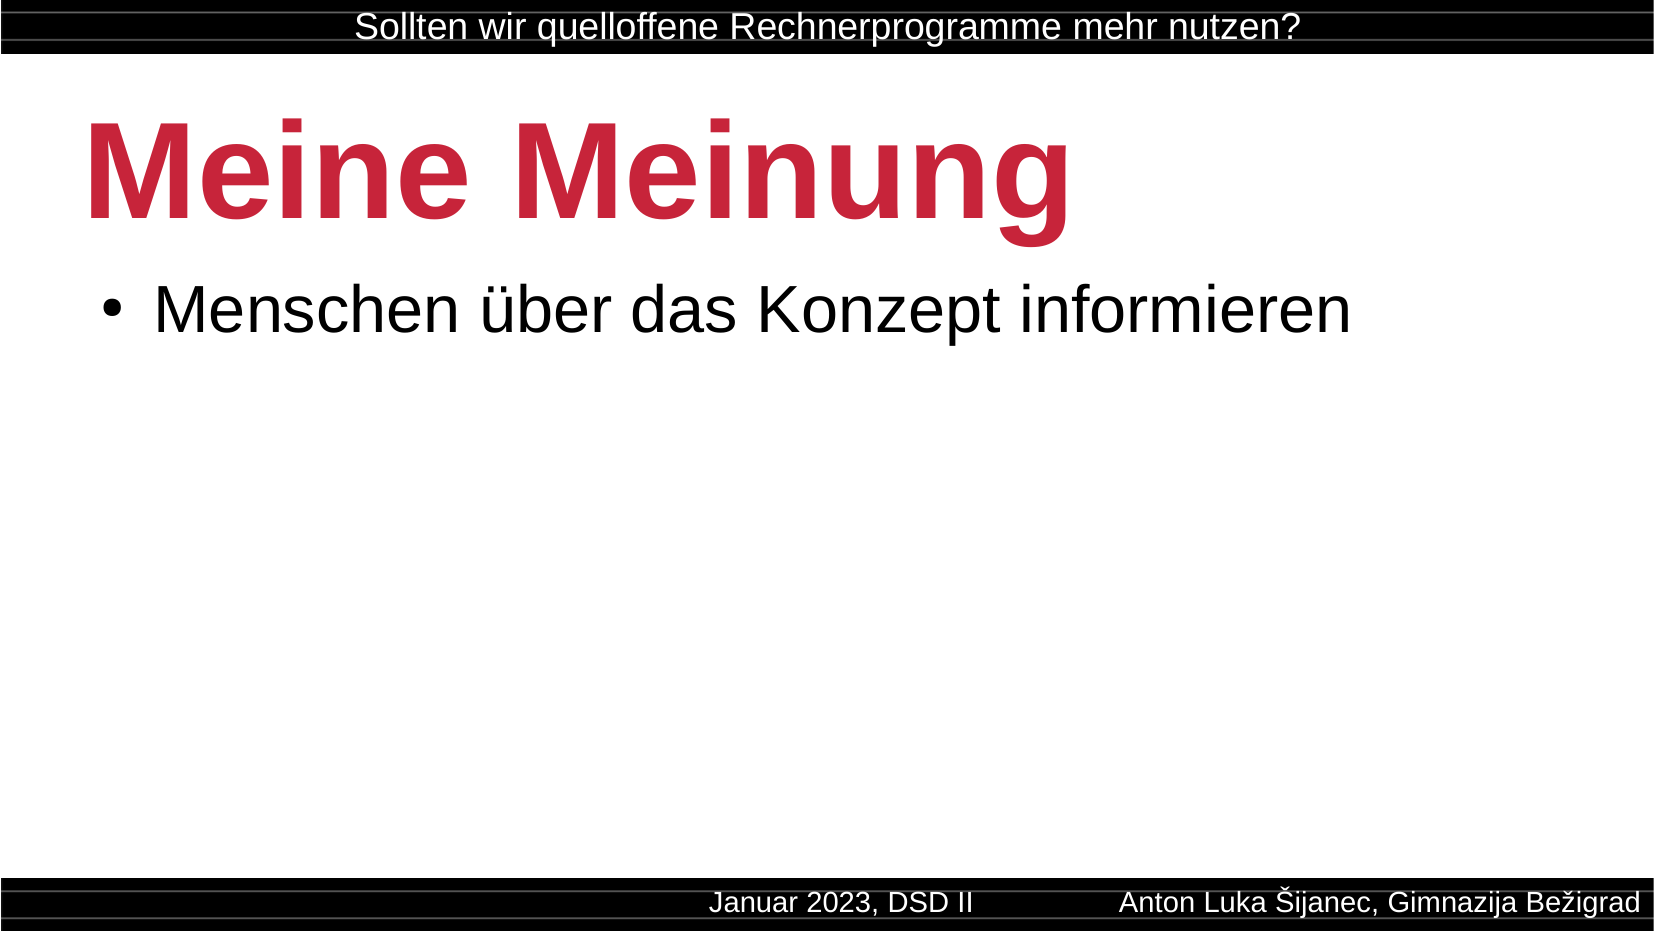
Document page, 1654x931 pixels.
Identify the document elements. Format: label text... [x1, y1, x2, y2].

picture [1, 0, 1654, 54]
title Meine Meinung [82, 92, 1571, 249]
picture [1, 878, 1654, 931]
list Menschen über das Konzept informieren [82, 271, 1571, 758]
